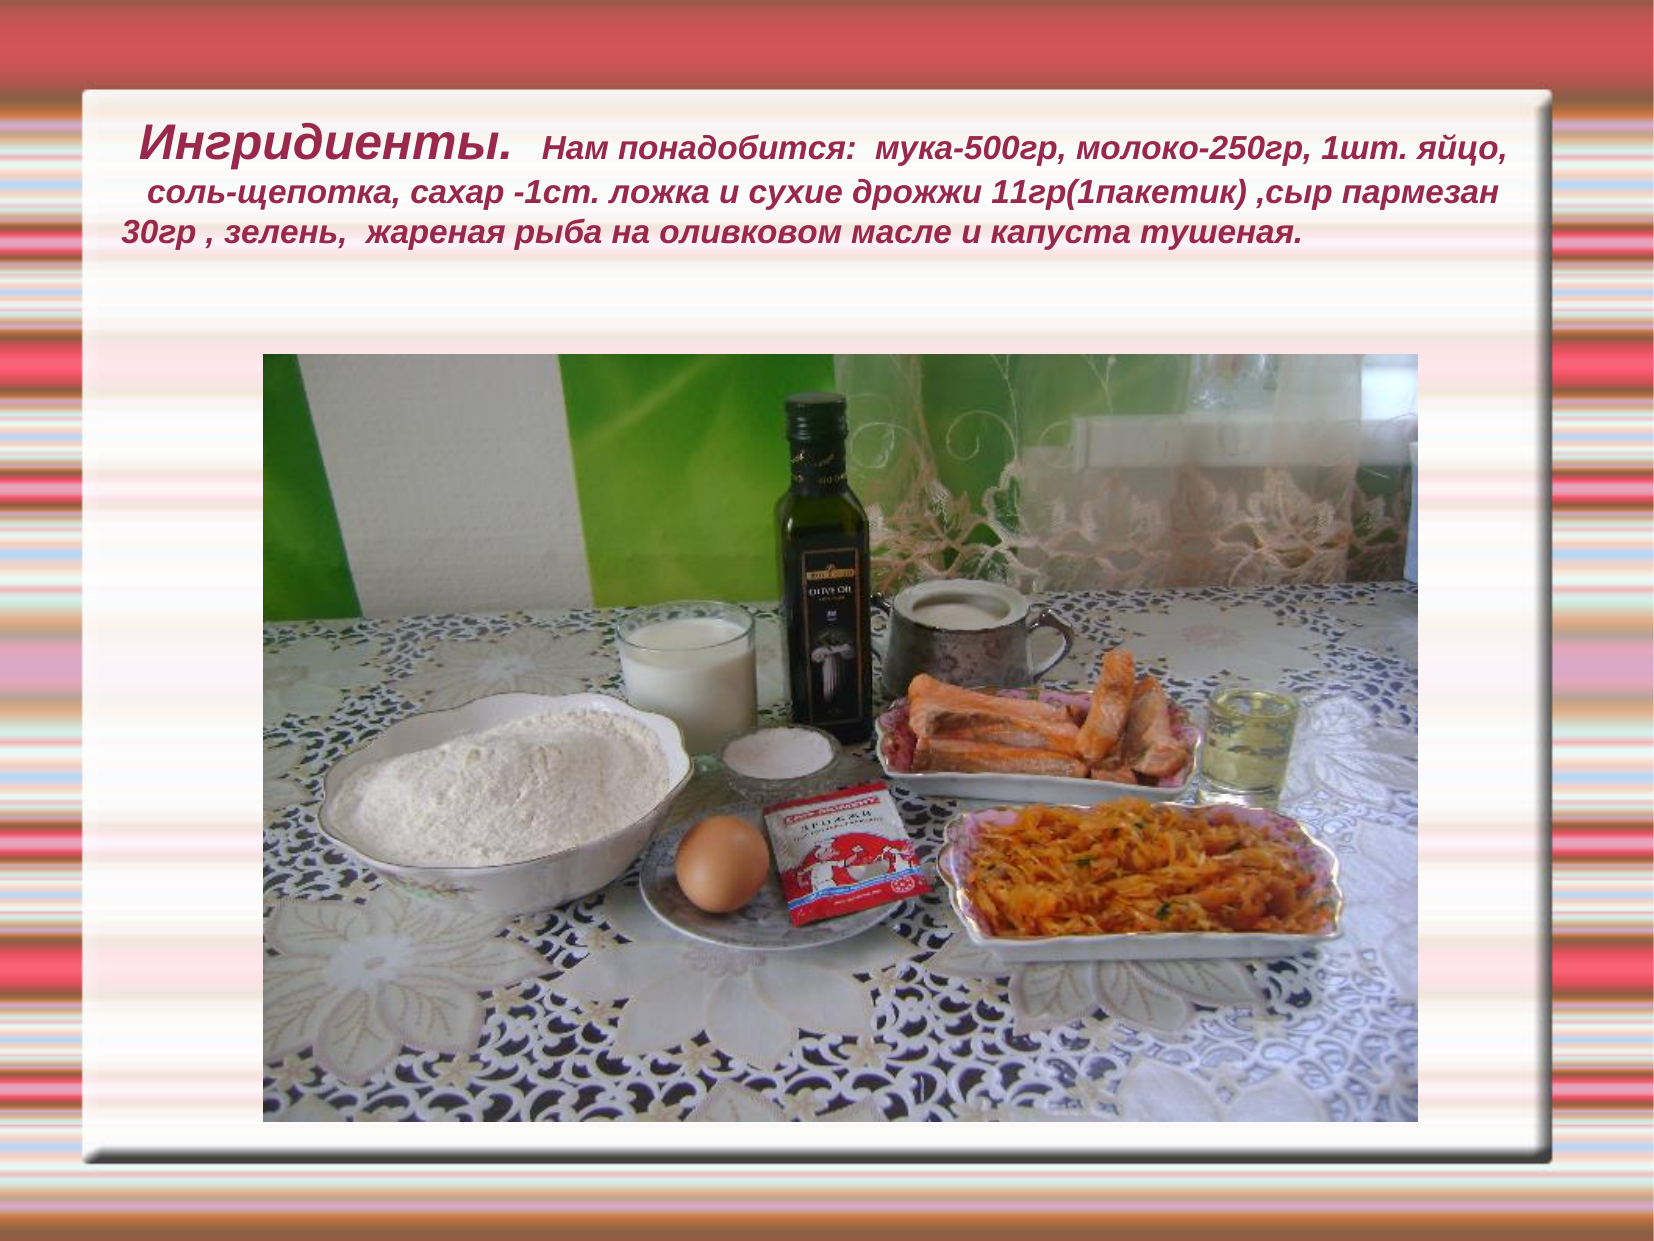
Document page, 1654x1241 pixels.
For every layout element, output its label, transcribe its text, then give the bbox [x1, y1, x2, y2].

title Ингридиенты. Нам понадобится: мука-500гр, молоко-250гр, 1шт. яйцо, соль-щепотка, сахар -1ст. ложка и сухие дрожжи 11гр(1пакетик) ,сыр пармезан 30гр , зелень, жареная рыба на оливковом масле и капуста тушеная. [118, 109, 1531, 414]
picture [263, 354, 1418, 1123]
